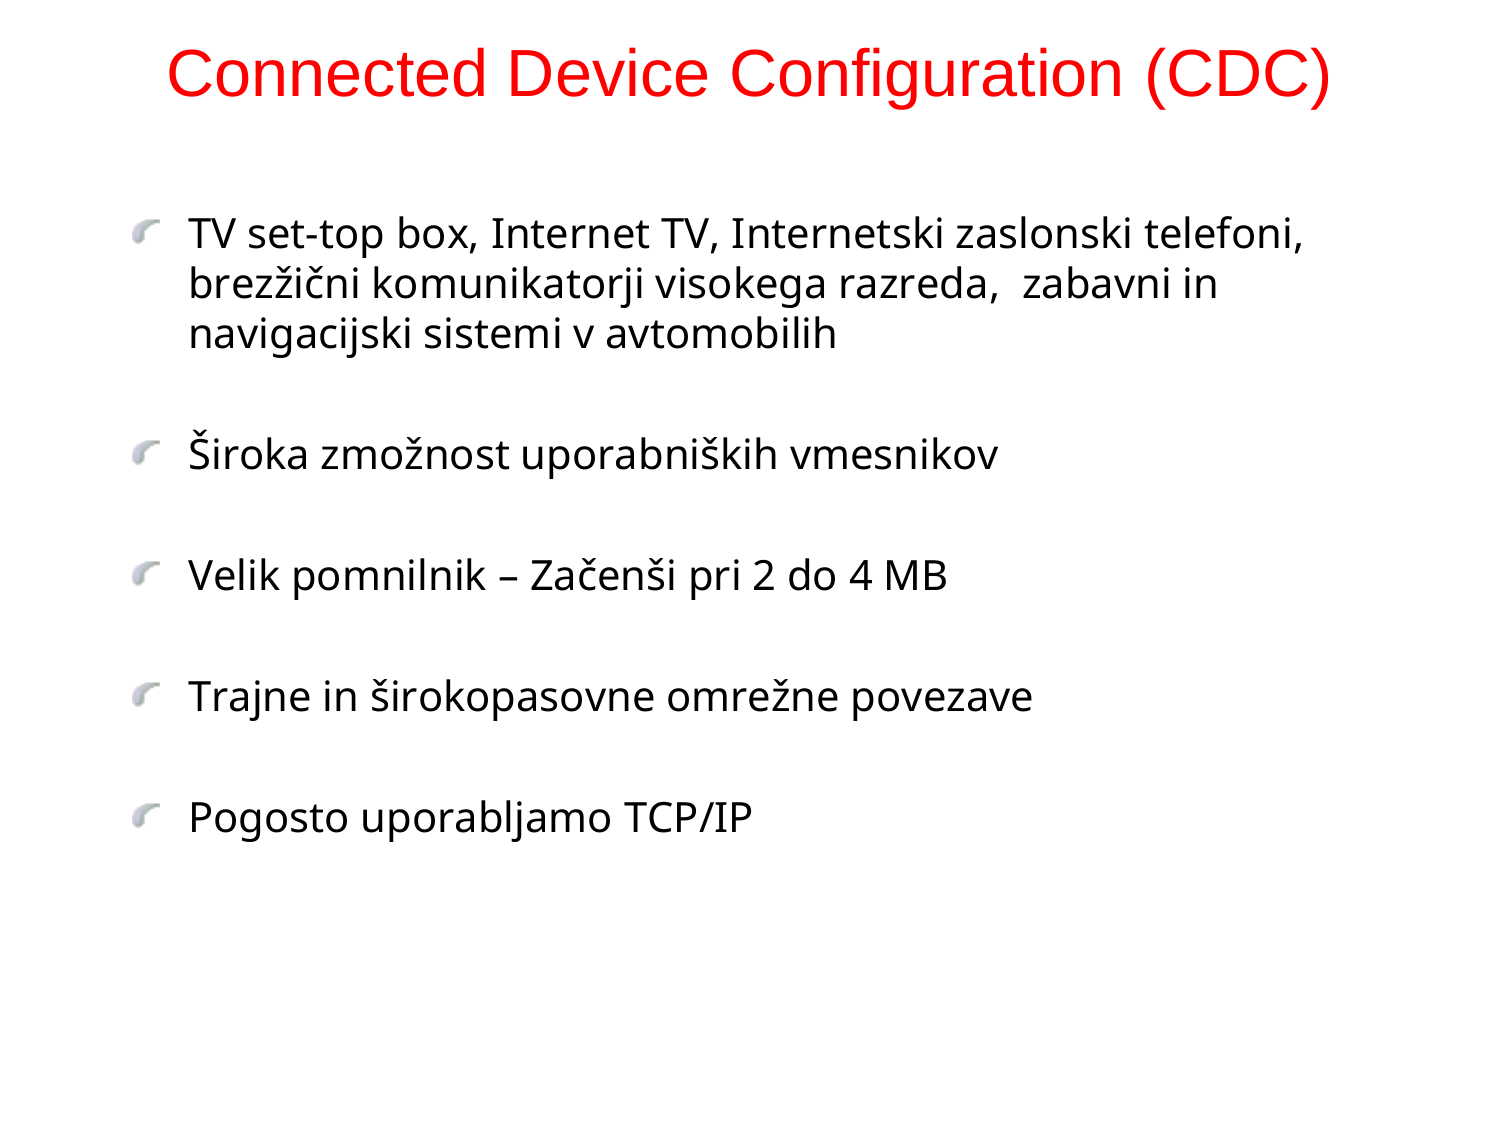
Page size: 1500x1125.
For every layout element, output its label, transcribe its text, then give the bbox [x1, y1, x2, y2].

list TV set-top box, Internet TV, Internetski zaslonski telefoni, brezžični komunikatorji visokega razreda, zabavni in navigacijski sistemi v avtomobilih Široka zmožnost uporabniških vmesnikov Velik pomnilnik – Začenši pri 2 do 4 MB Trajne in širokopasovne omrežne povezave Pogosto uporabljamo TCP/IP [117, 199, 1393, 875]
title Connected Device Configuration (CDC) [0, 0, 1500, 118]
